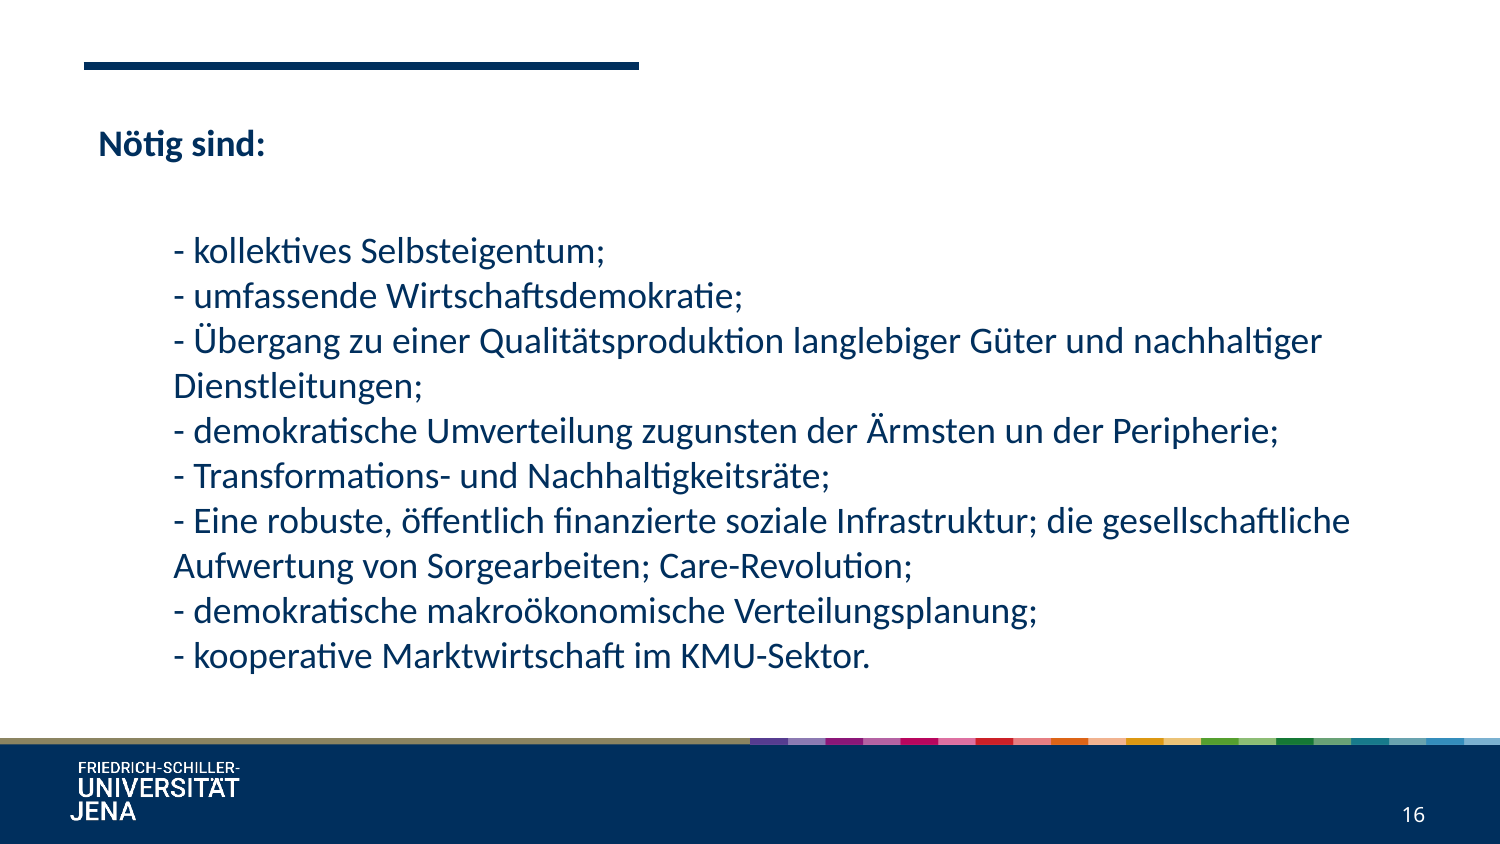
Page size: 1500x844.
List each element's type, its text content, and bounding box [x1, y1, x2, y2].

text_box Nötig sind: [83, 111, 847, 172]
picture [68, 755, 241, 827]
picture [750, 738, 1500, 745]
text_box - kollektives Selbsteigentum; - umfassende Wirtschaftsdemokratie; - Übergang zu einer Qualitätsproduktion langlebiger Güter und nachhaltiger Dienstleitungen; - demokratische Umverteilung zugunsten der Ärmsten un der Peripherie; - Transformations- und Nachhaltigkeitsräte; - Eine robuste, öffentlich finanzierte soziale Infrastruktur; die gesellschaftliche Aufwertung von Sorgearbeiten; Care-Revolution; - demokratische makroökonomische Verteilungsplanung; - kooperative Marktwirtschaft im KMU-Sektor. [83, 218, 1435, 684]
